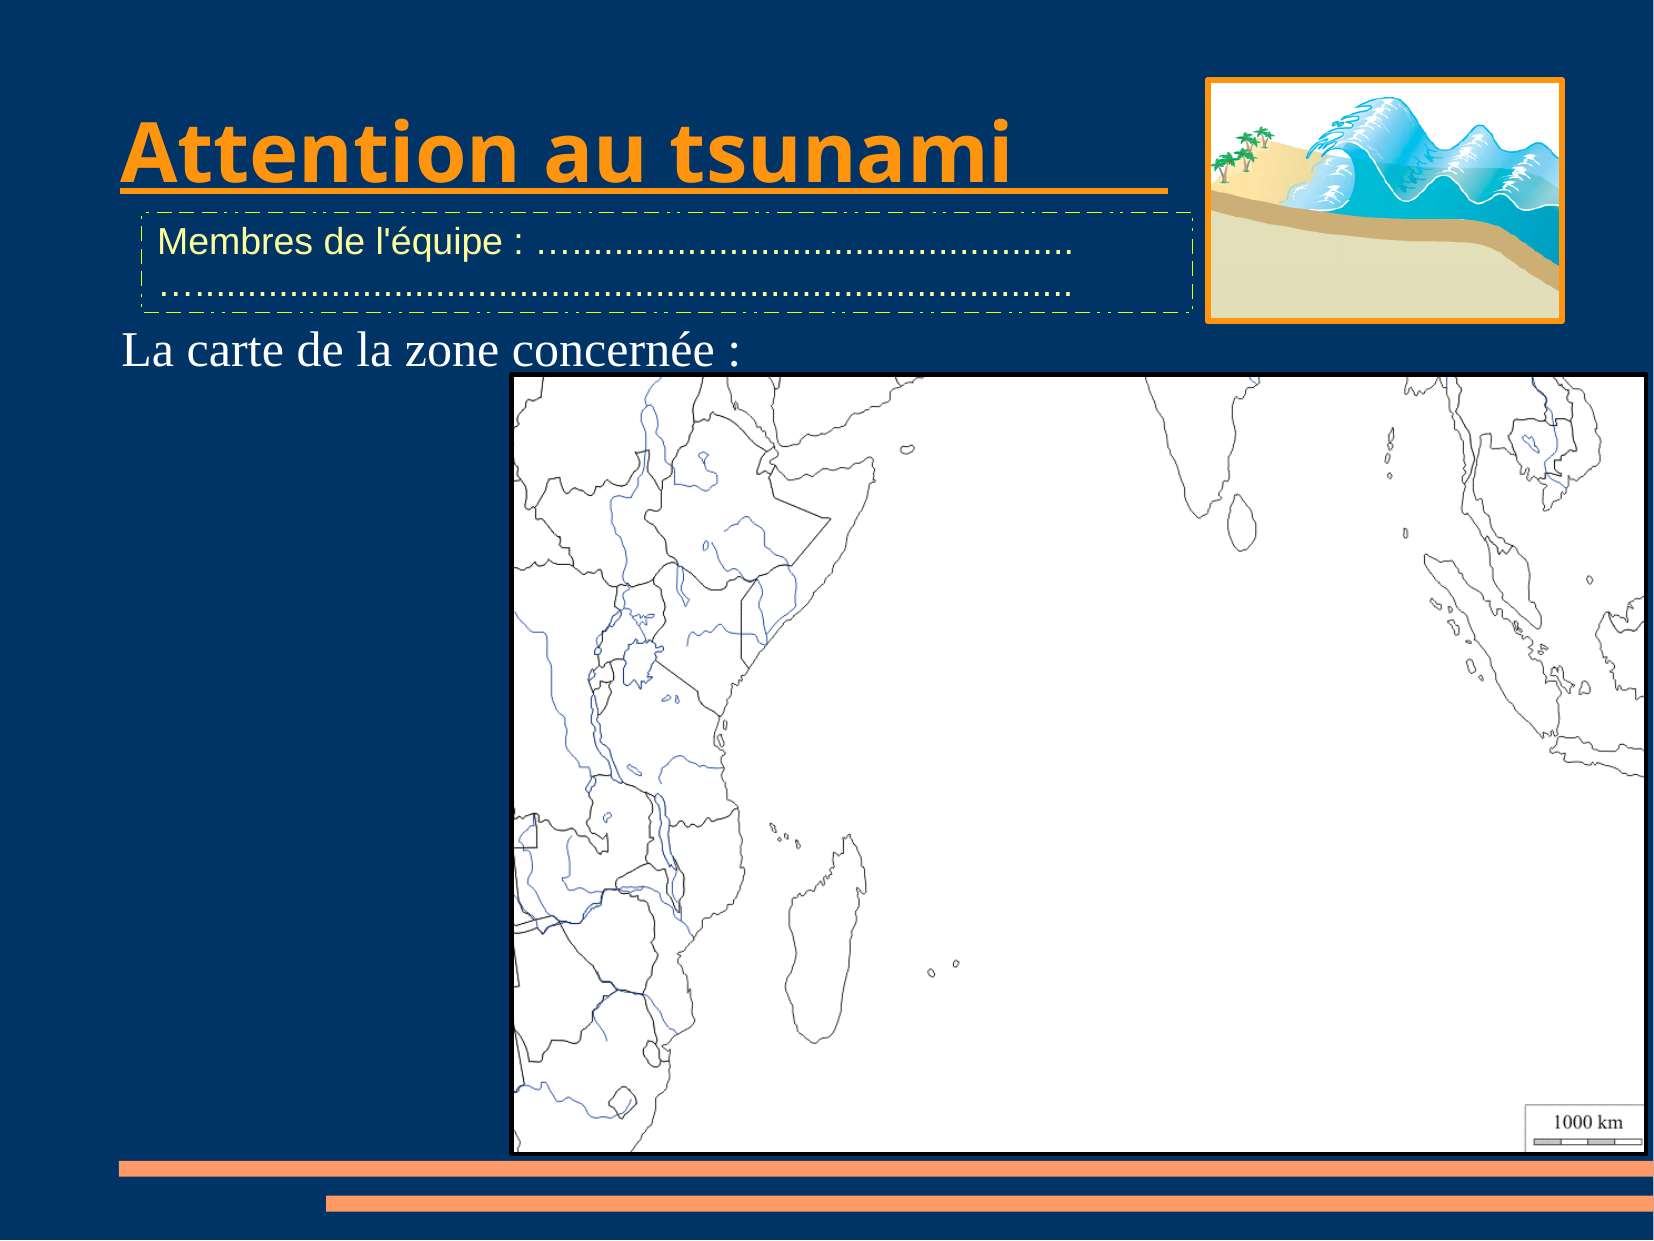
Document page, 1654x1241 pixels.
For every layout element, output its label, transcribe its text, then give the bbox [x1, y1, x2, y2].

picture [1210, 82, 1560, 319]
picture [513, 376, 1644, 1152]
title Attention au tsunami [120, 46, 1533, 254]
subtitle La carte de la zone concernée : [121, 322, 1561, 1132]
text_box Membres de l'équipe : …................................................ ….................................................................................... [141, 254, 1193, 313]
